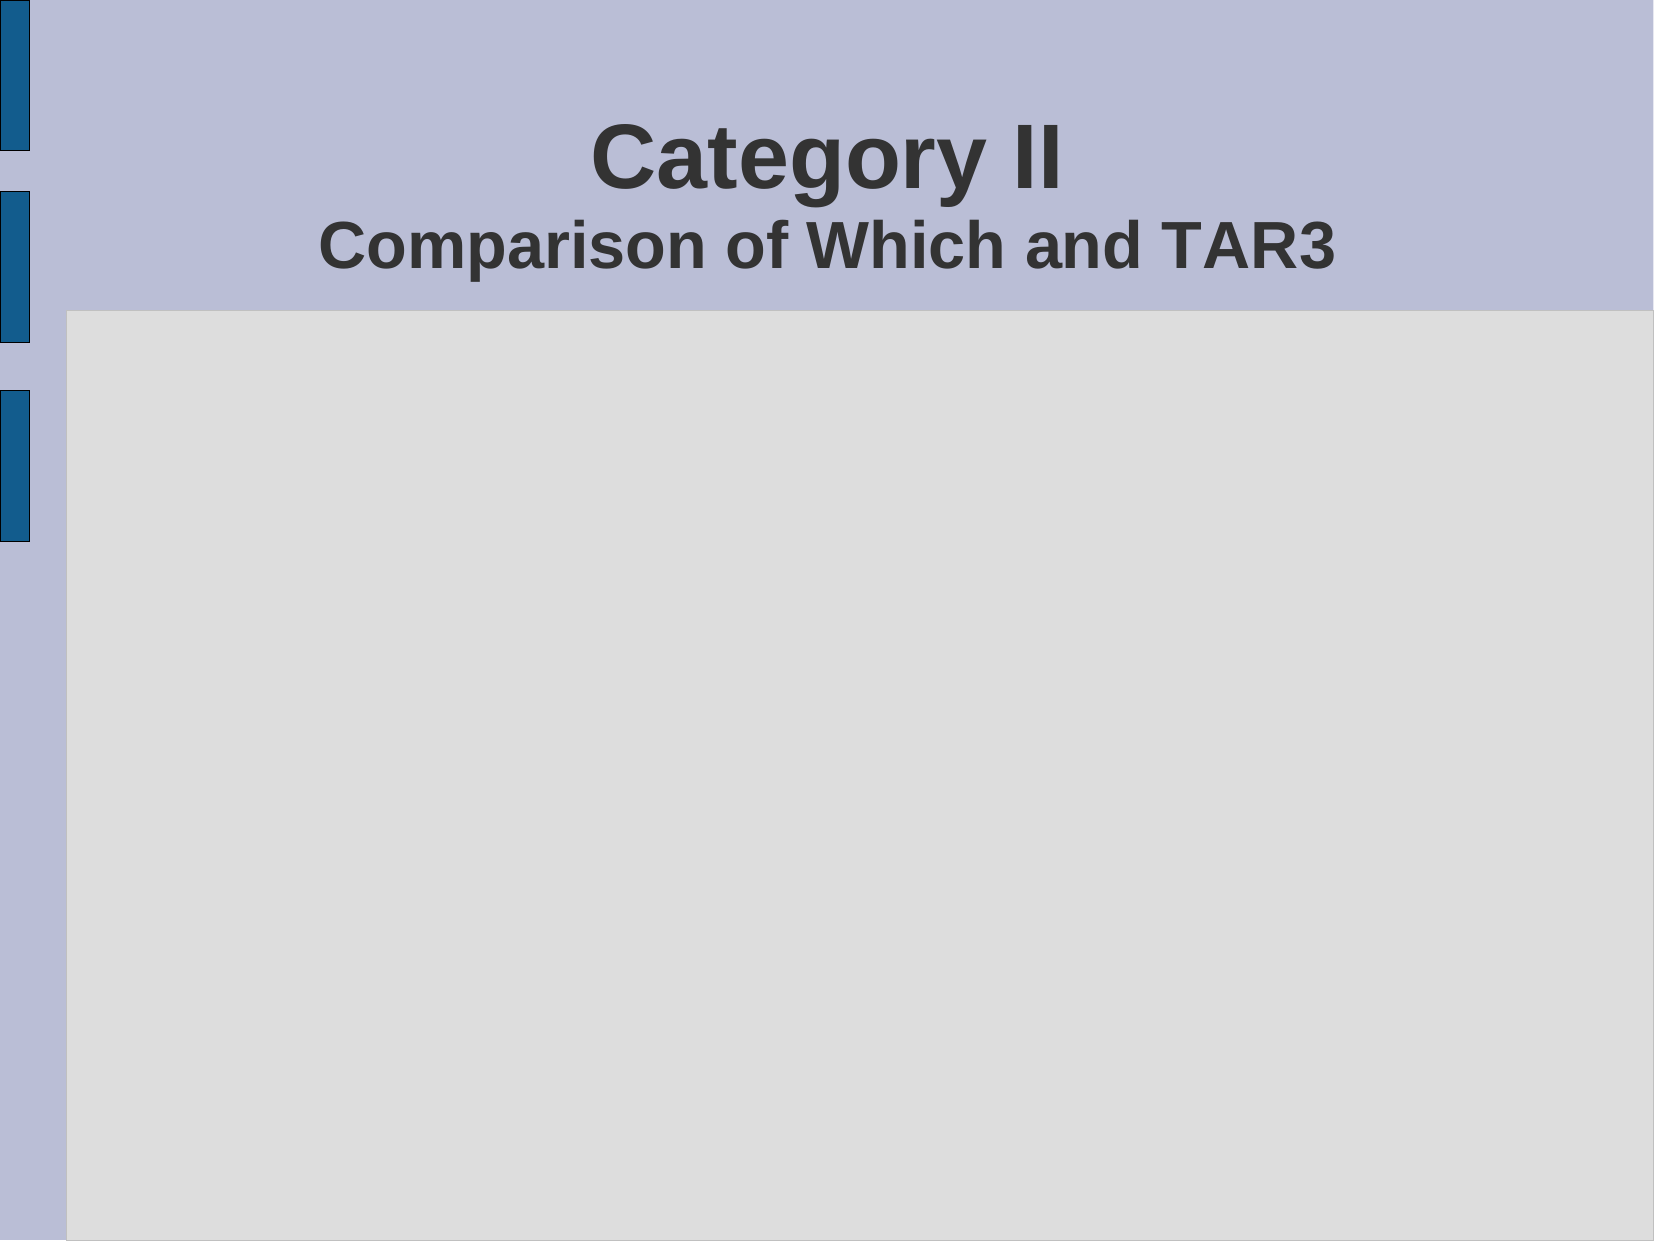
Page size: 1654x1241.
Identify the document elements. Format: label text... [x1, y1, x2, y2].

title Category II Comparison of Which and TAR3 [121, 91, 1534, 299]
